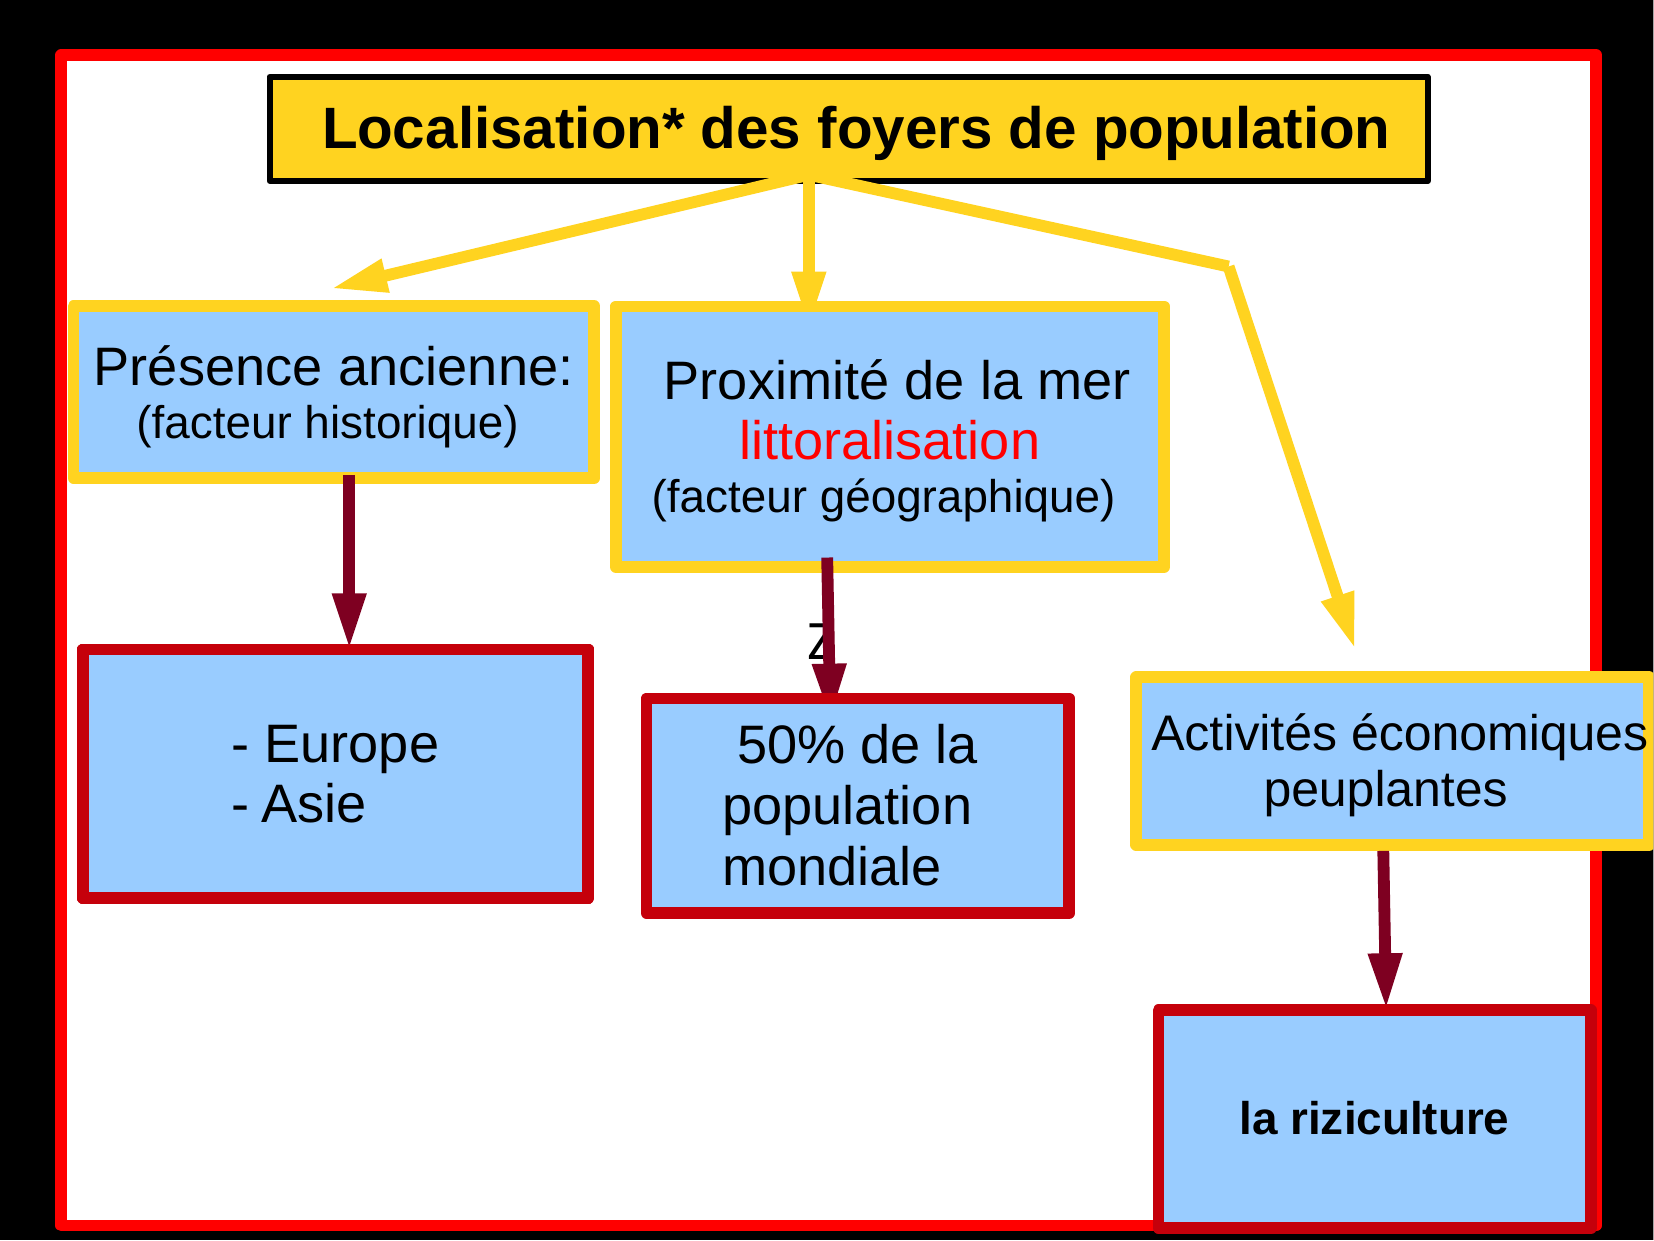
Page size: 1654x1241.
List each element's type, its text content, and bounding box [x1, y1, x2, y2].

text_box Présence ancienne: (facteur historique) [73, 306, 595, 478]
text_box 50% de la population mondiale [646, 698, 1070, 913]
text_box - Europe - Asie [82, 649, 589, 898]
text_box Proximité de la mer littoralisation (facteur géographique) [615, 306, 1165, 567]
text_box Activités économiques peuplantes [1136, 677, 1650, 845]
text_box Localisation* des foyers de population [269, 76, 1428, 181]
text_box Z [61, 55, 1597, 1226]
text_box la riziculture [1158, 1010, 1591, 1229]
